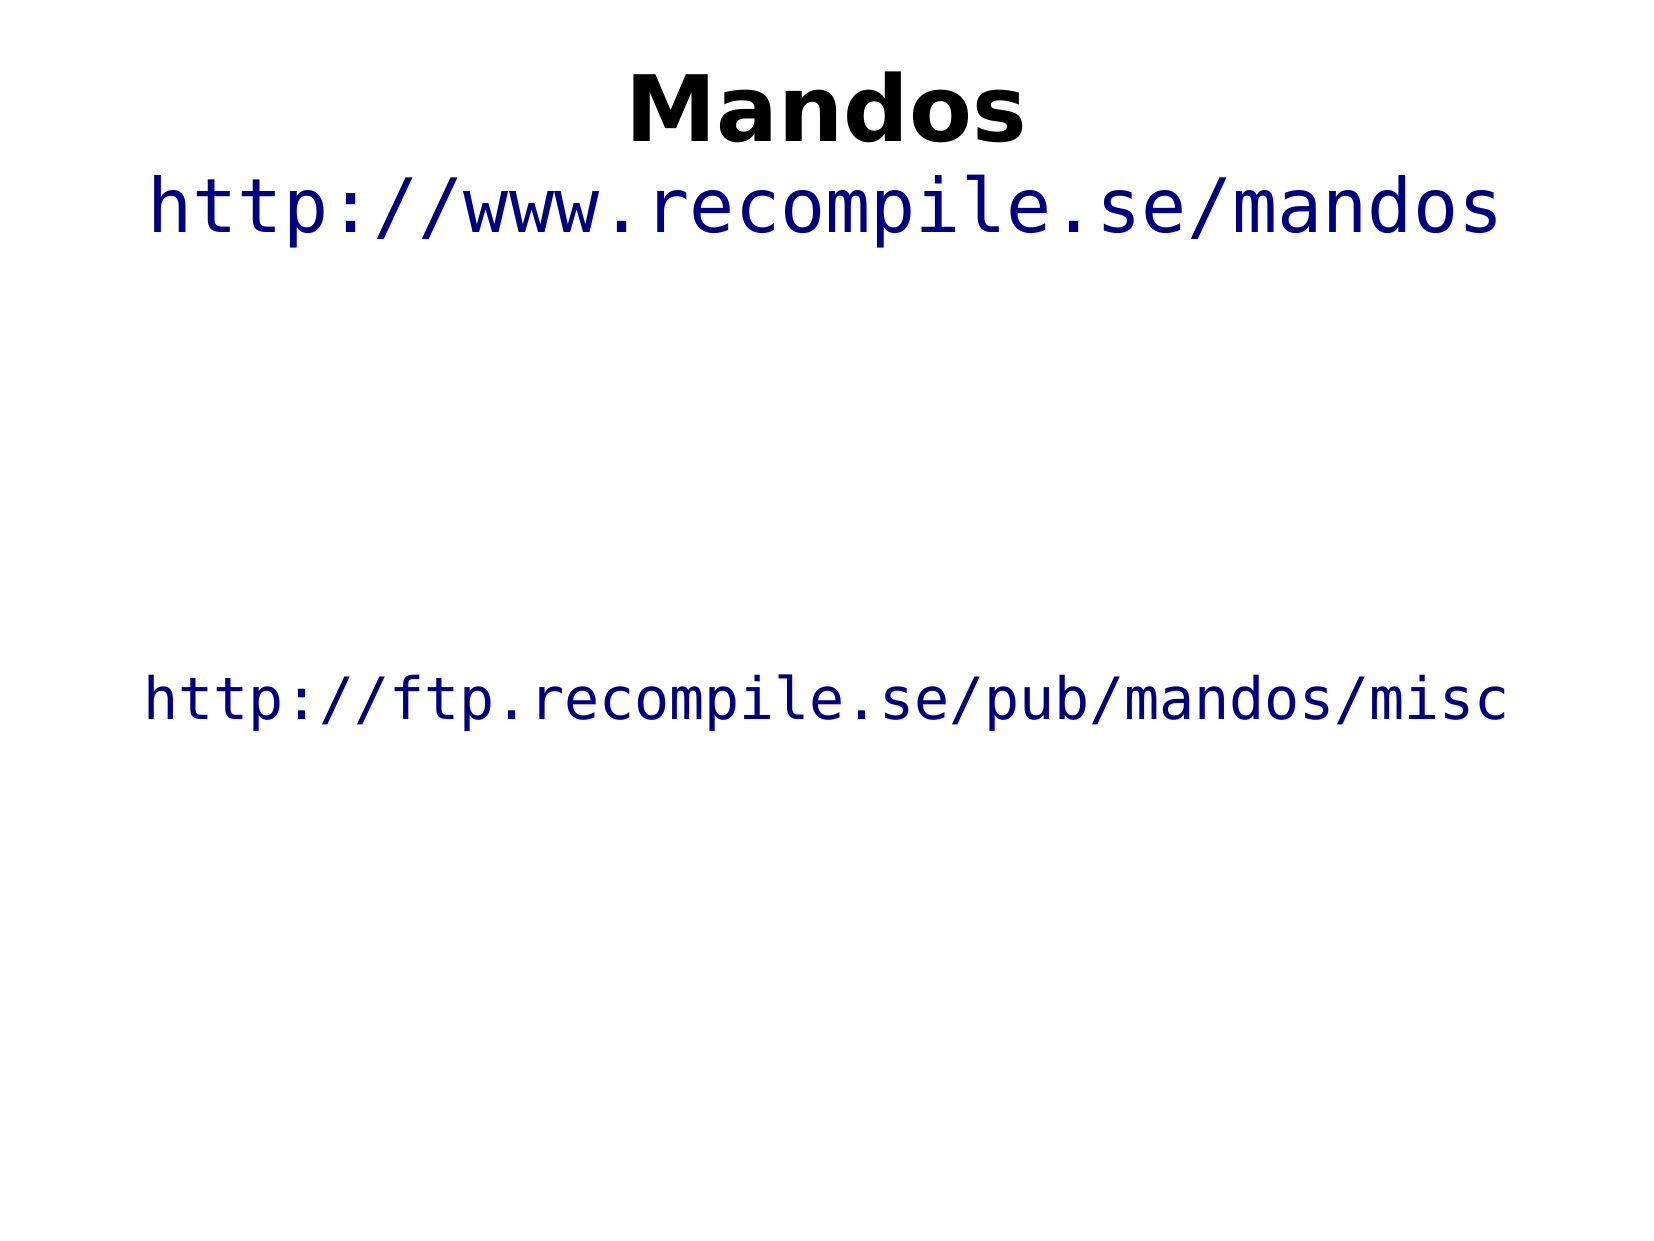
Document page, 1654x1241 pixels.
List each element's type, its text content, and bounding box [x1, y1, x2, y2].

subtitle http://ftp.recompile.se/pub/mandos/misc [82, 297, 1571, 1102]
title Mandos http://www.recompile.se/mandos [82, 49, 1571, 257]
